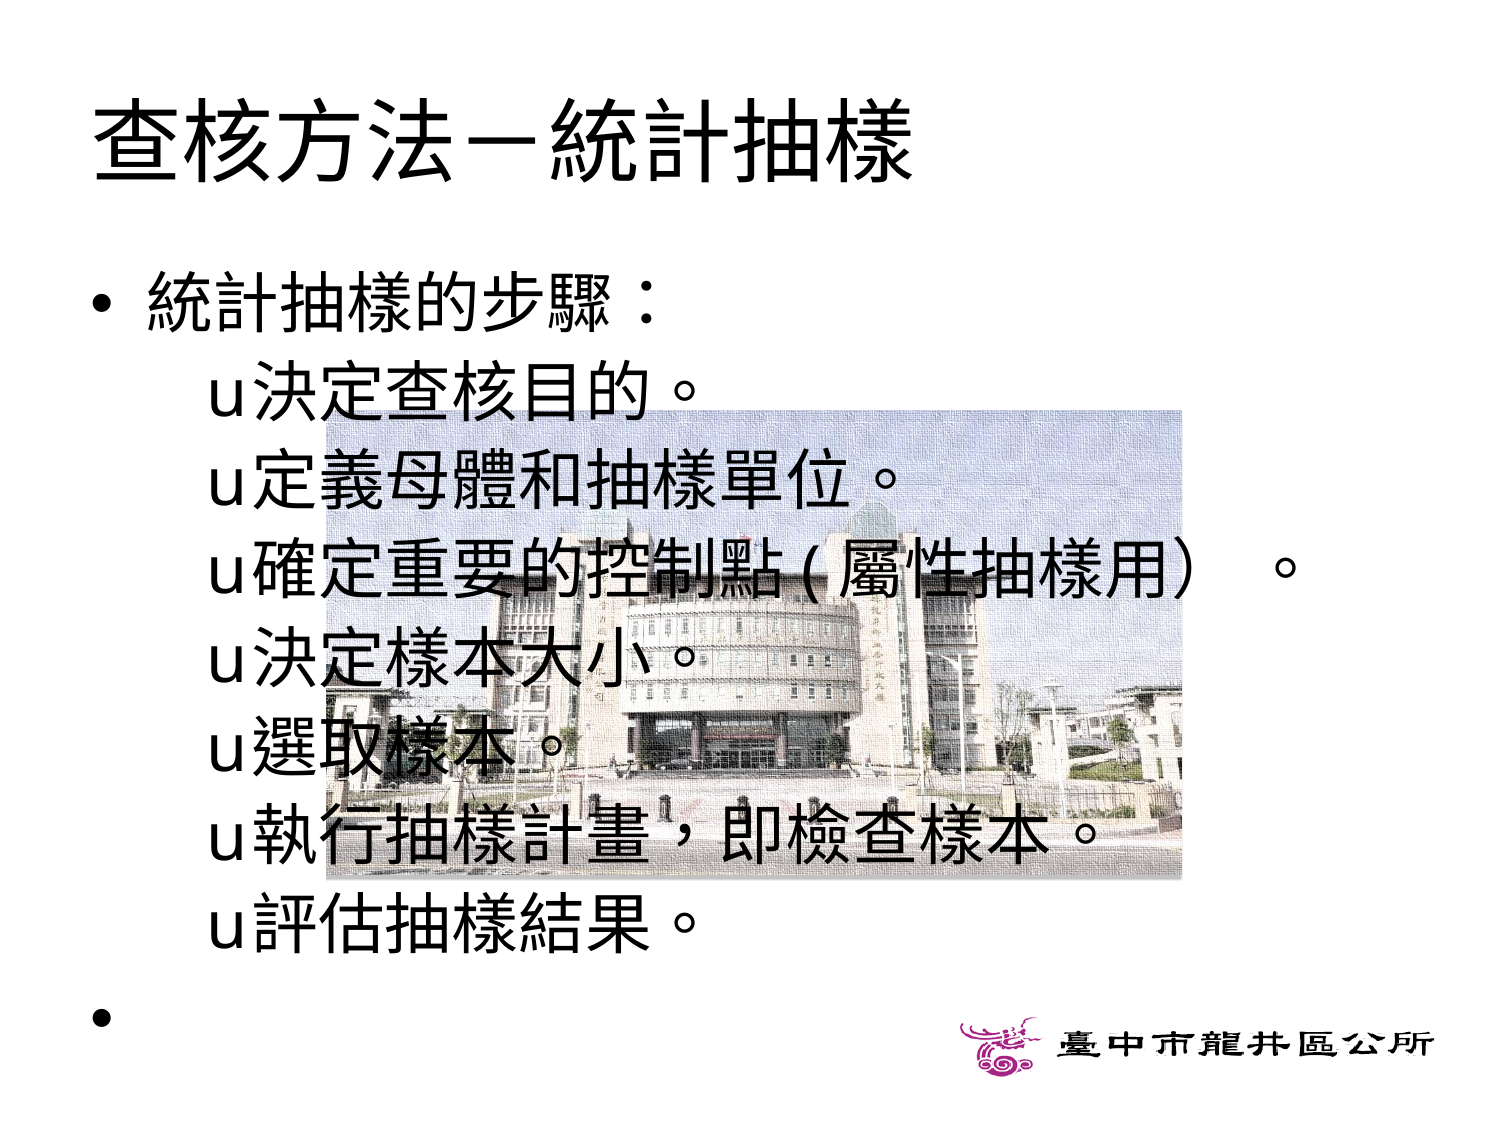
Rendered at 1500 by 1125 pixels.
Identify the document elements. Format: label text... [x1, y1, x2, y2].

list 統計抽樣的步驟： 決定查核目的。 定義母體和抽樣單位。 確定重要的控制點(屬性抽樣用） 。 決定樣本大小。 選取樣本。 執行抽樣計畫，即檢查樣本。 評估抽樣結果。 [75, 262, 1426, 1005]
title 查核方法－統計抽樣 [75, 45, 1426, 233]
